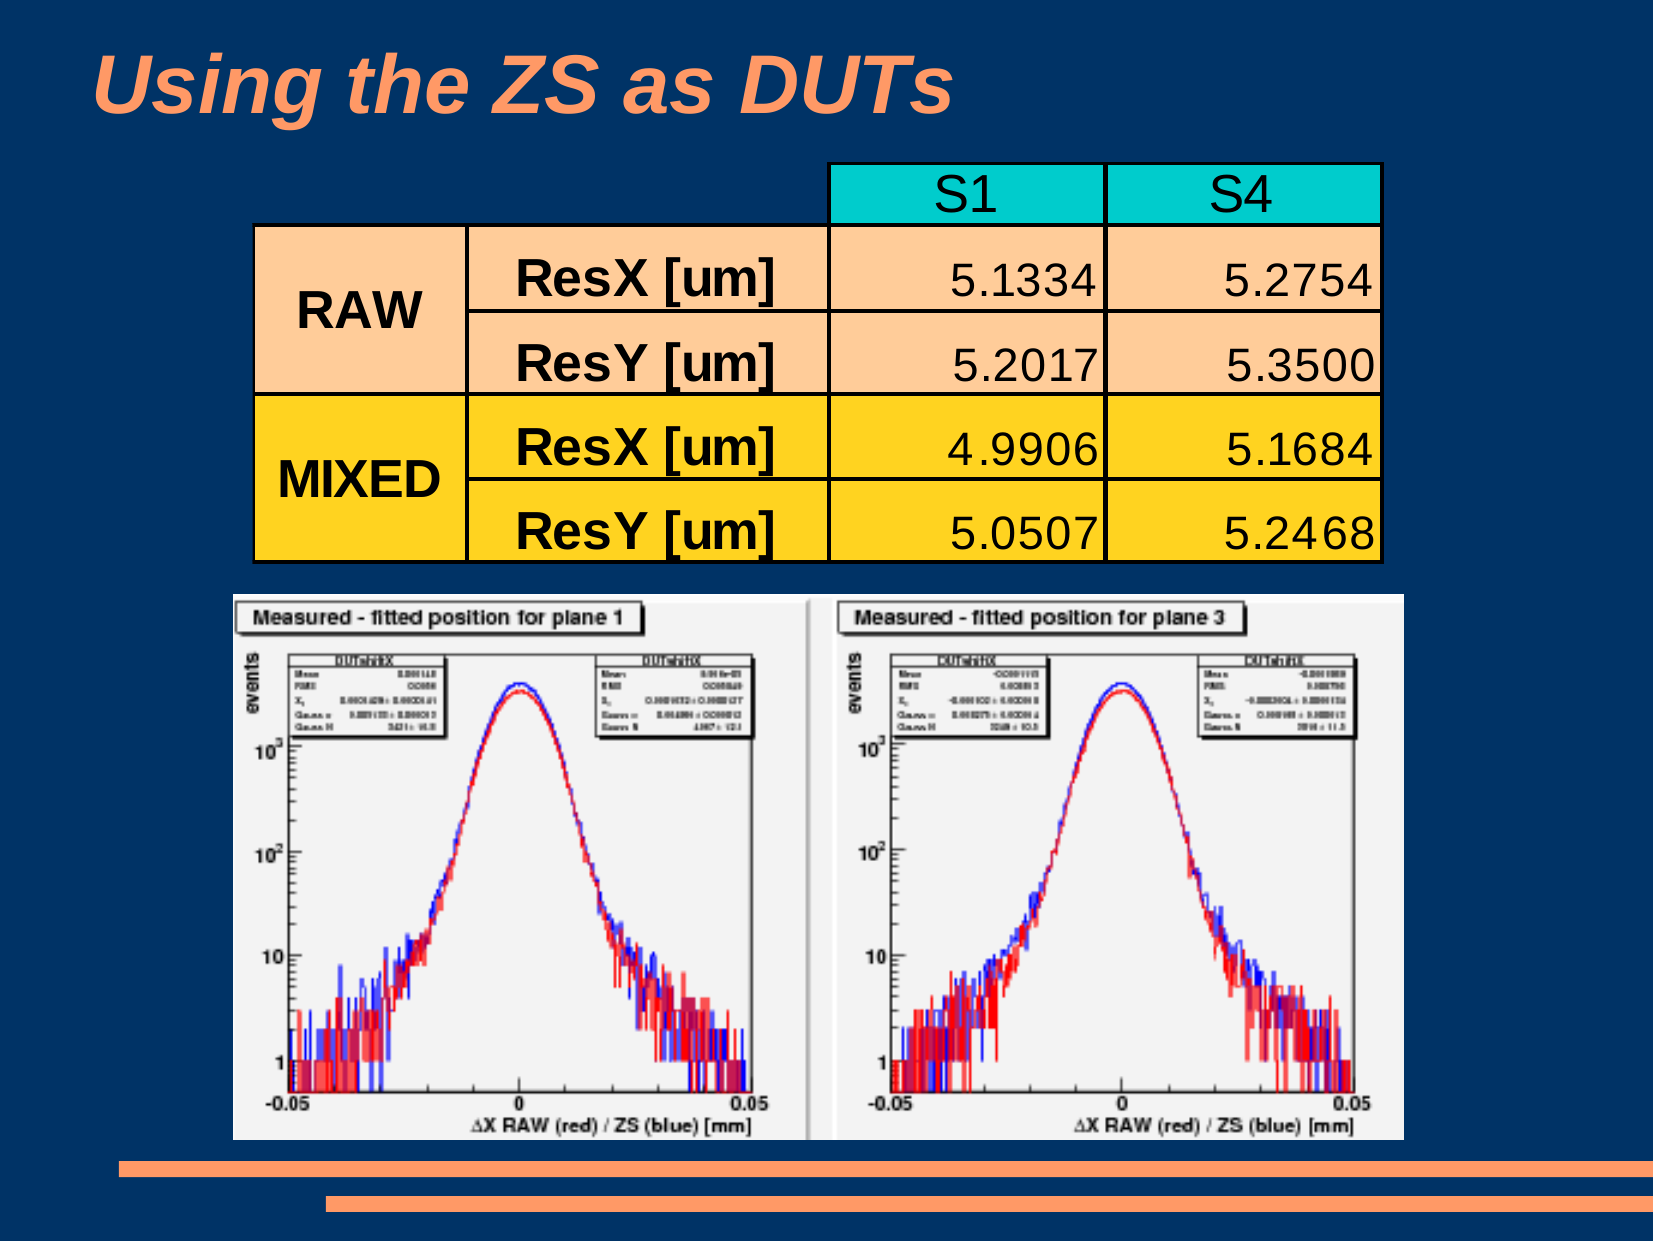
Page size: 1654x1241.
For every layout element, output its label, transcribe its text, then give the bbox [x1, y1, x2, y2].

title Using the ZS as DUTs [91, 0, 1504, 189]
picture [233, 594, 1404, 1140]
chart [252, 162, 1385, 566]
